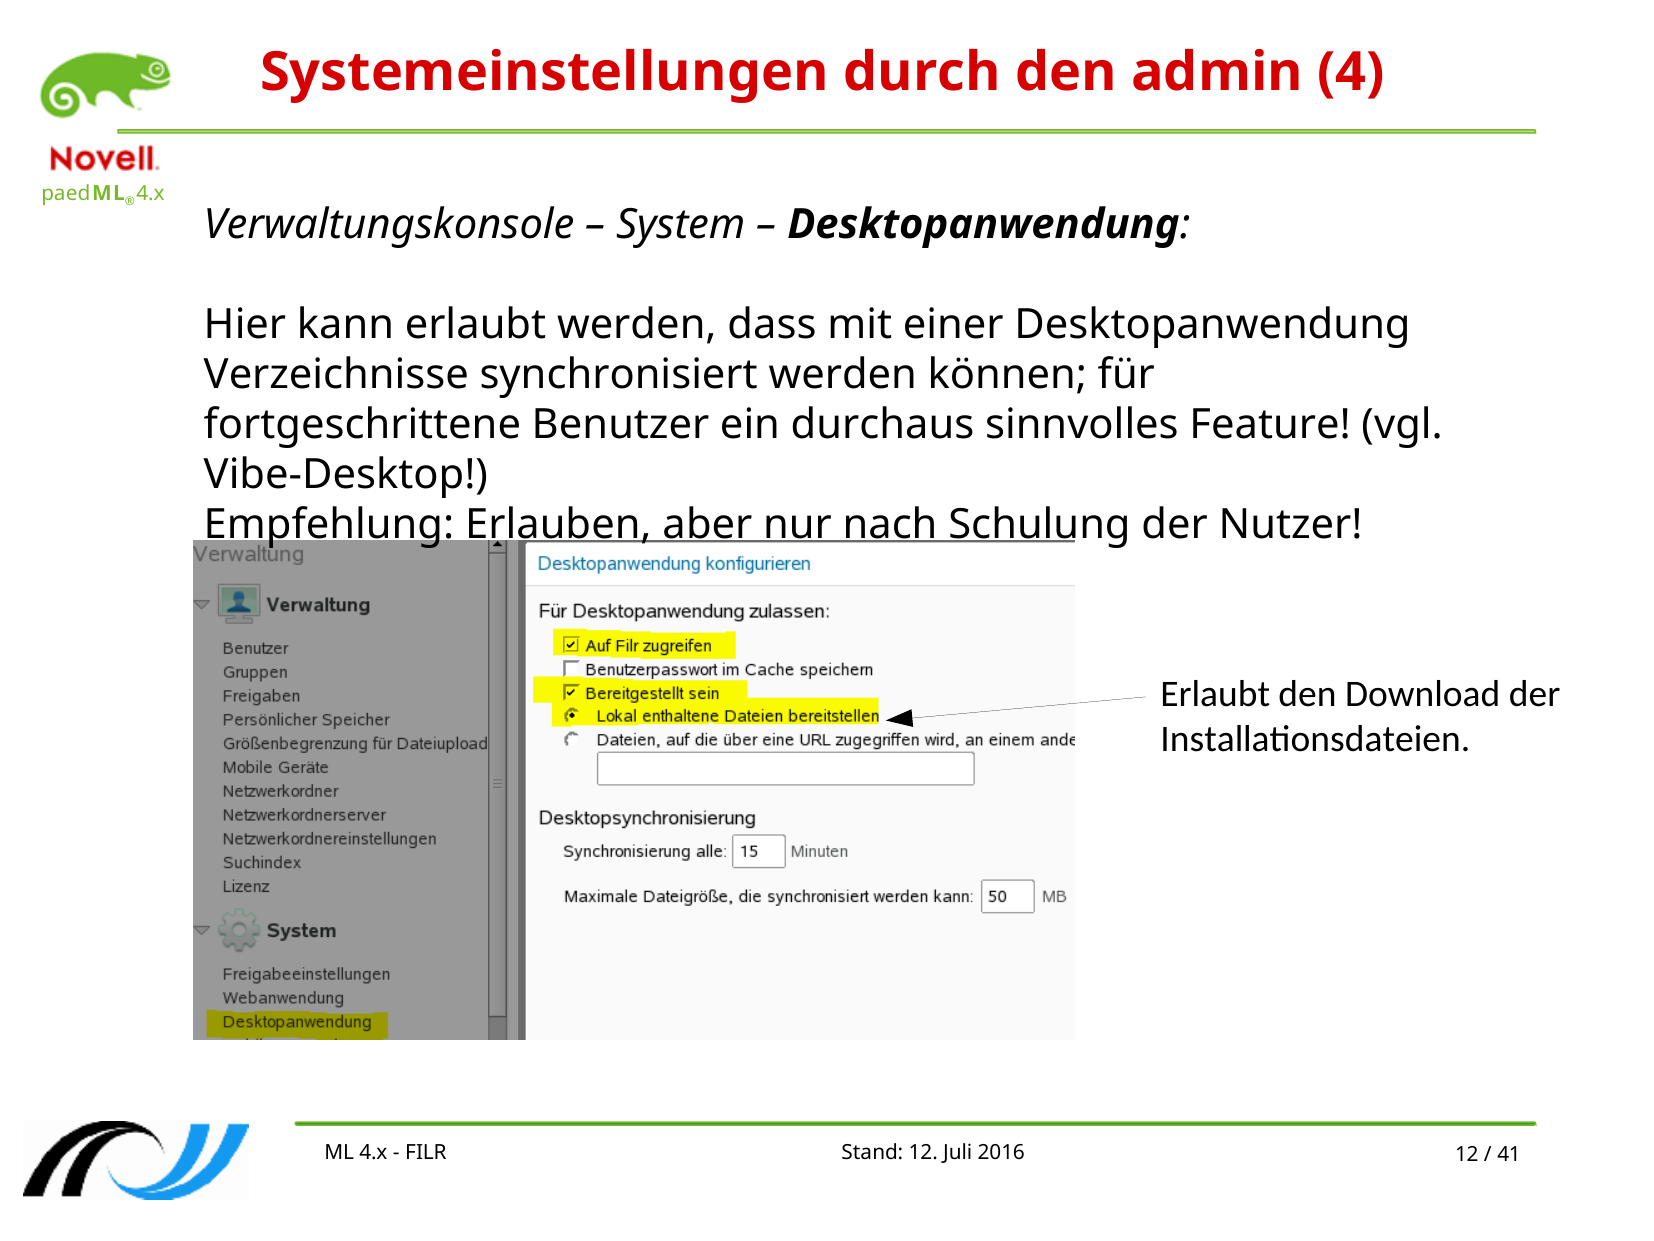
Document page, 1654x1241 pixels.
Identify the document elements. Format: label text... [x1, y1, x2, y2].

picture [26, 35, 184, 193]
picture [193, 540, 1075, 1040]
text_box Erlaubt den Download der Installationsdateien. [1145, 661, 1583, 767]
text_box Verwaltungskonsole – System – Desktopanwendung: Hier kann erlaubt werden, dass mit einer Desktopanwendung Verzeichnisse synchronisiert werden können; für fortgeschrittene Benutzer ein durchaus sinnvolles Feature! (vgl. Vibe-Desktop!) Empfehlung: Erlauben, aber nur nach Schulung der Nutzer! [188, 188, 1489, 504]
title Systemeinstellungen durch den admin (4) [259, 17, 1534, 121]
picture [23, 1121, 249, 1200]
